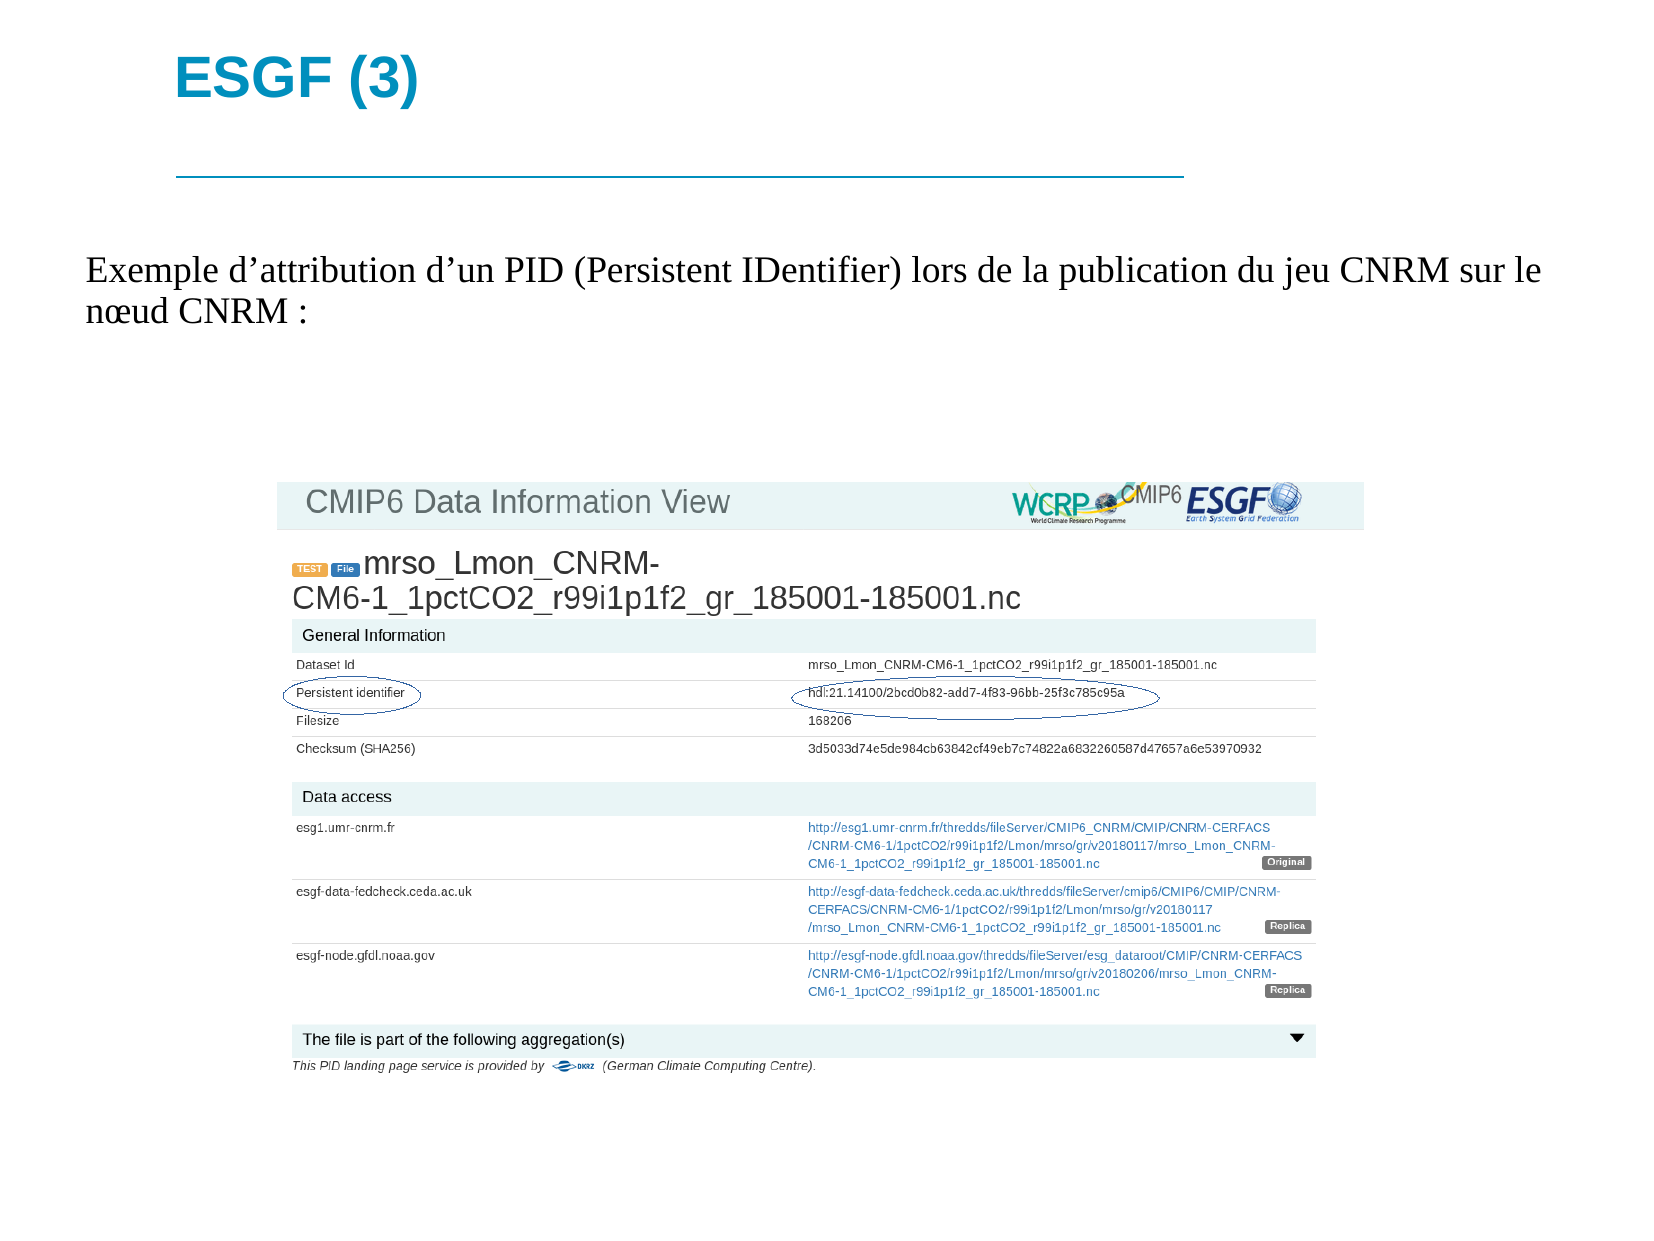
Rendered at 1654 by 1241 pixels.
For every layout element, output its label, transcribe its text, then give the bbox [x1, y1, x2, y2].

title ESGF (3) [174, 0, 1654, 156]
picture [0, 258, 1654, 1241]
text_box Exemple d’attribution d’un PID (Persistent IDentifier) lors de la publication du jeu CNRM sur le nœud CNRM : [70, 241, 1607, 325]
